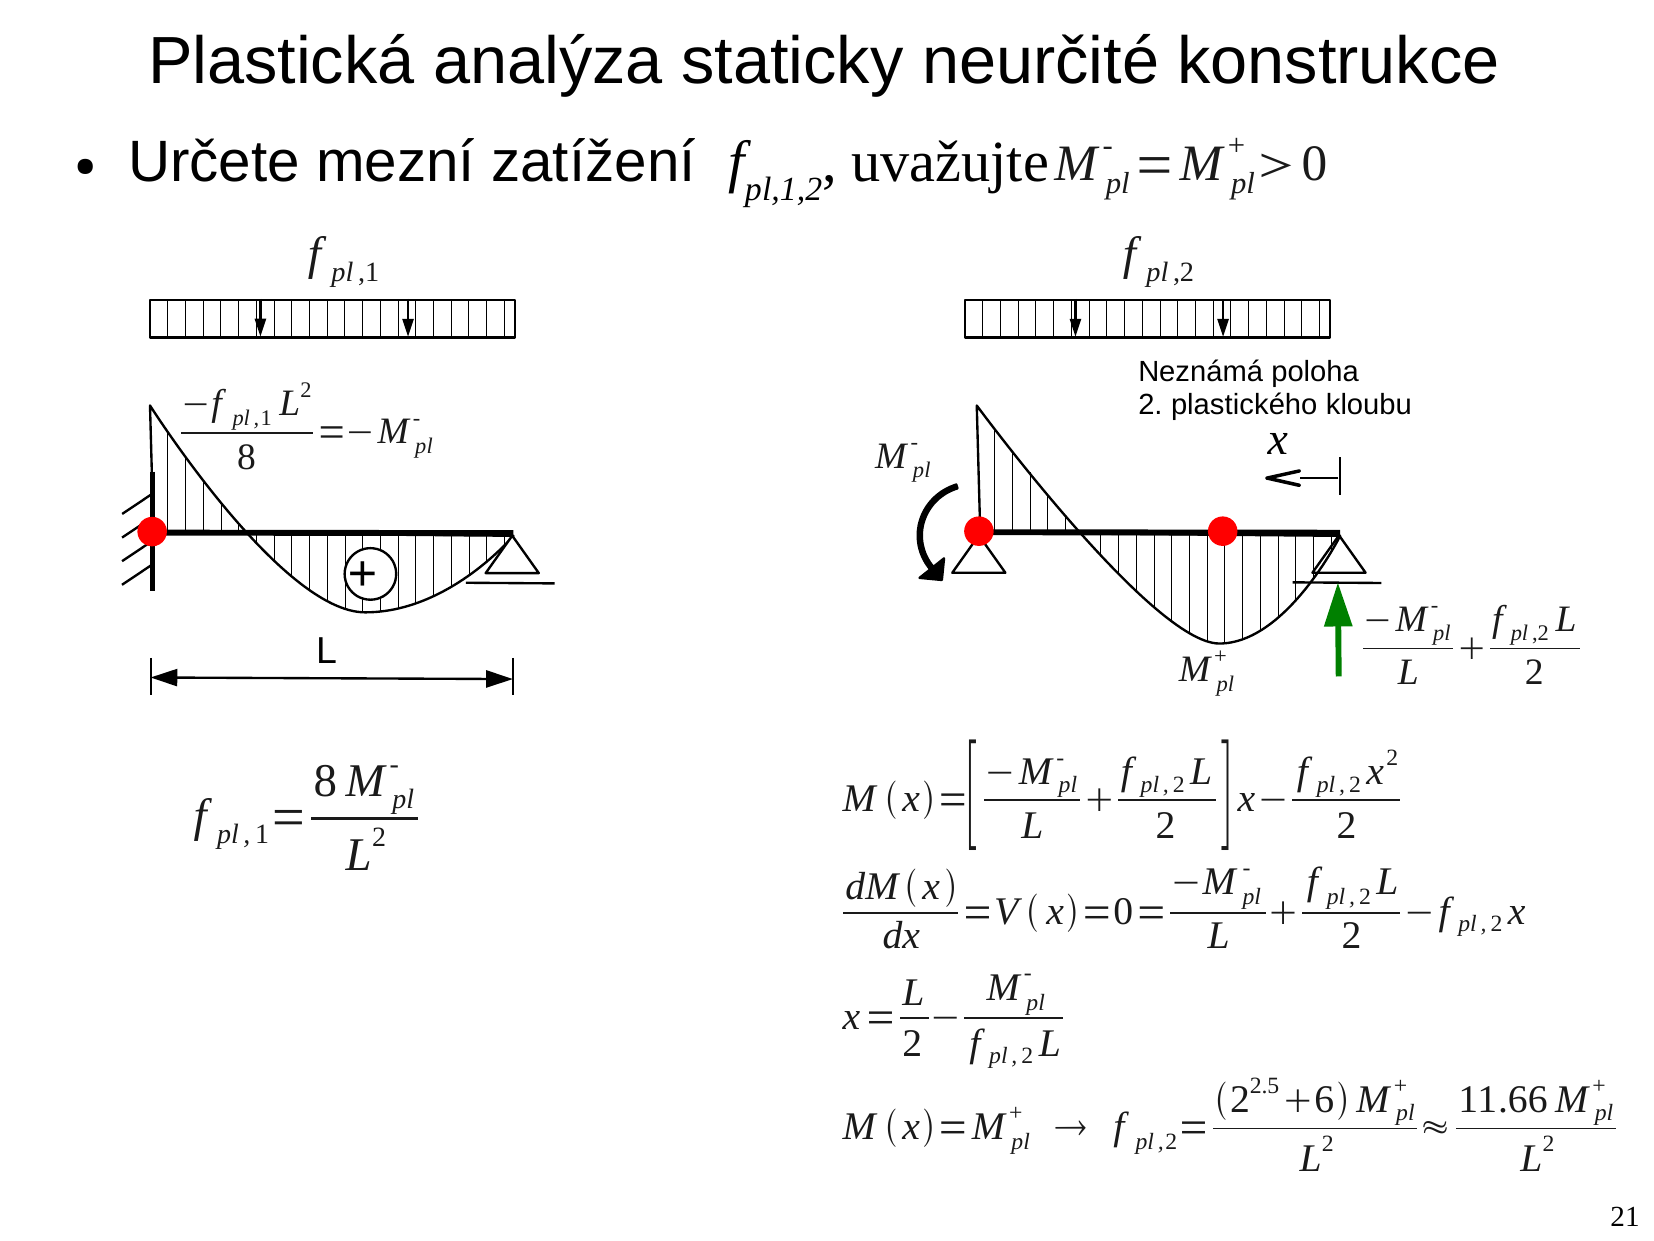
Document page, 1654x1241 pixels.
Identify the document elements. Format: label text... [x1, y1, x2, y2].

text_box [952, 405, 1366, 644]
text_box x [1252, 436, 1298, 477]
text_box + [327, 544, 405, 604]
text_box L [301, 622, 352, 684]
text_box [964, 300, 1331, 338]
chart [287, 228, 392, 288]
chart [1346, 593, 1591, 693]
chart [1102, 228, 1207, 288]
text_box [149, 299, 516, 338]
text_box [917, 484, 958, 580]
chart [1162, 644, 1245, 697]
chart [173, 750, 431, 881]
chart [164, 378, 441, 478]
text_box [137, 405, 244, 547]
chart [858, 430, 941, 483]
title Plastická analýza staticky neurčité konstrukce [37, 8, 1613, 113]
text_box [249, 535, 539, 613]
chart [825, 738, 1628, 1181]
list Určete mezní zatížení fpl,1,2, uvažujte [57, 128, 1608, 226]
text_box Neznámá poloha 2. plastického kloubu [1123, 347, 1463, 436]
chart [1031, 129, 1339, 201]
